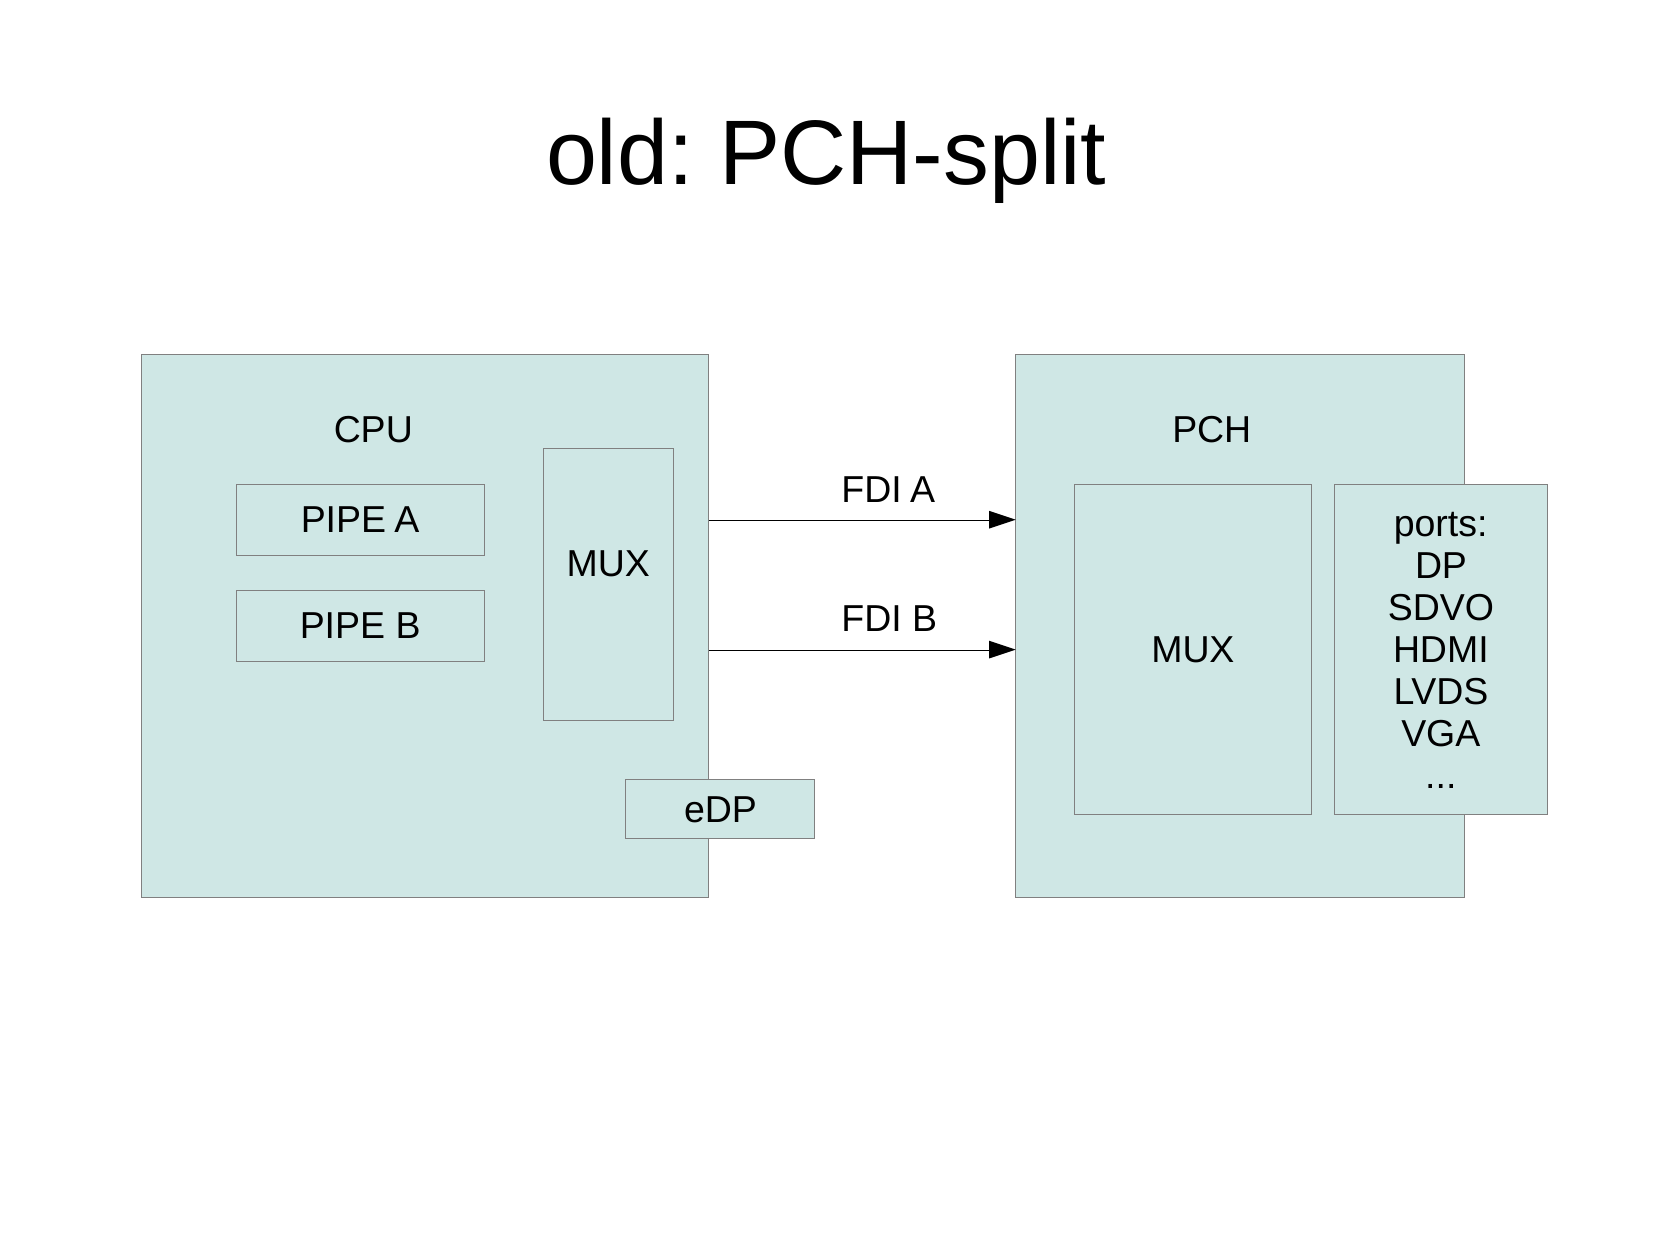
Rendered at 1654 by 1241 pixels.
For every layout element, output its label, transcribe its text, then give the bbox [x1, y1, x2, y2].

text_box eDP [625, 779, 815, 839]
text_box MUX [543, 448, 674, 721]
text_box ports: DP SDVO HDMI LVDS VGA ... [1334, 484, 1548, 815]
title old: PCH-split [82, 49, 1571, 257]
text_box MUX [1074, 484, 1312, 815]
text_box PIPE A [236, 484, 485, 556]
text_box PCH [1157, 401, 1267, 459]
text_box FDI A [826, 460, 951, 518]
text_box PIPE B [236, 590, 485, 662]
text_box CPU [318, 401, 428, 459]
text_box [141, 354, 709, 898]
text_box [1015, 354, 1465, 898]
text_box FDI B [826, 590, 953, 648]
